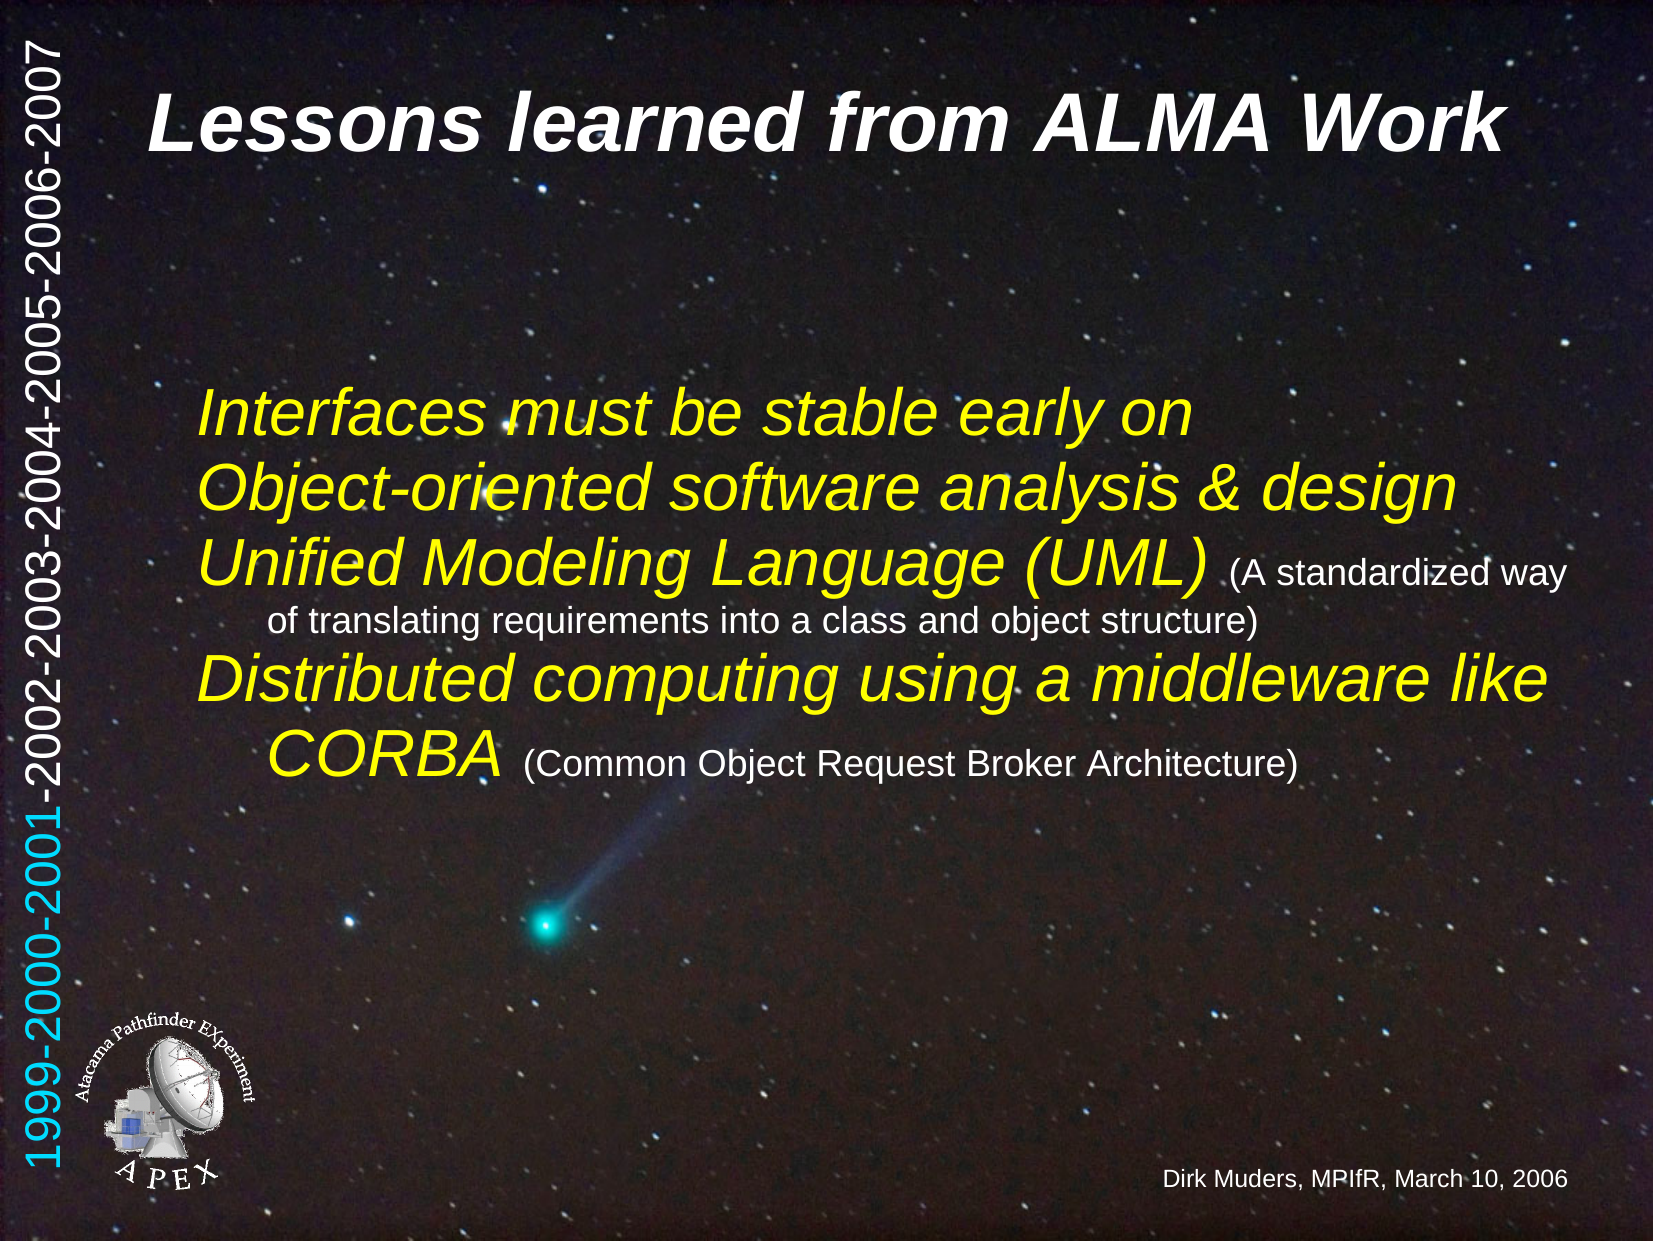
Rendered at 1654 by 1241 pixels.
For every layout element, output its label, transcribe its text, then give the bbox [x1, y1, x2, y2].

picture [0, 0, 1653, 1241]
title Lessons learned from ALMA Work [121, 19, 1534, 227]
text_box 1999-2000-2001-2002-2003-2004-2005-2006-2007 [14, 38, 76, 1172]
list Interfaces must be stable early on Object-oriented software analysis & design Unified Modeling Language (UML) (A standardized way of translating requirements into a class and object structure) Distributed computing using a middleware like CORBA (Common Object Request Broker Architecture) [184, 375, 1575, 1157]
